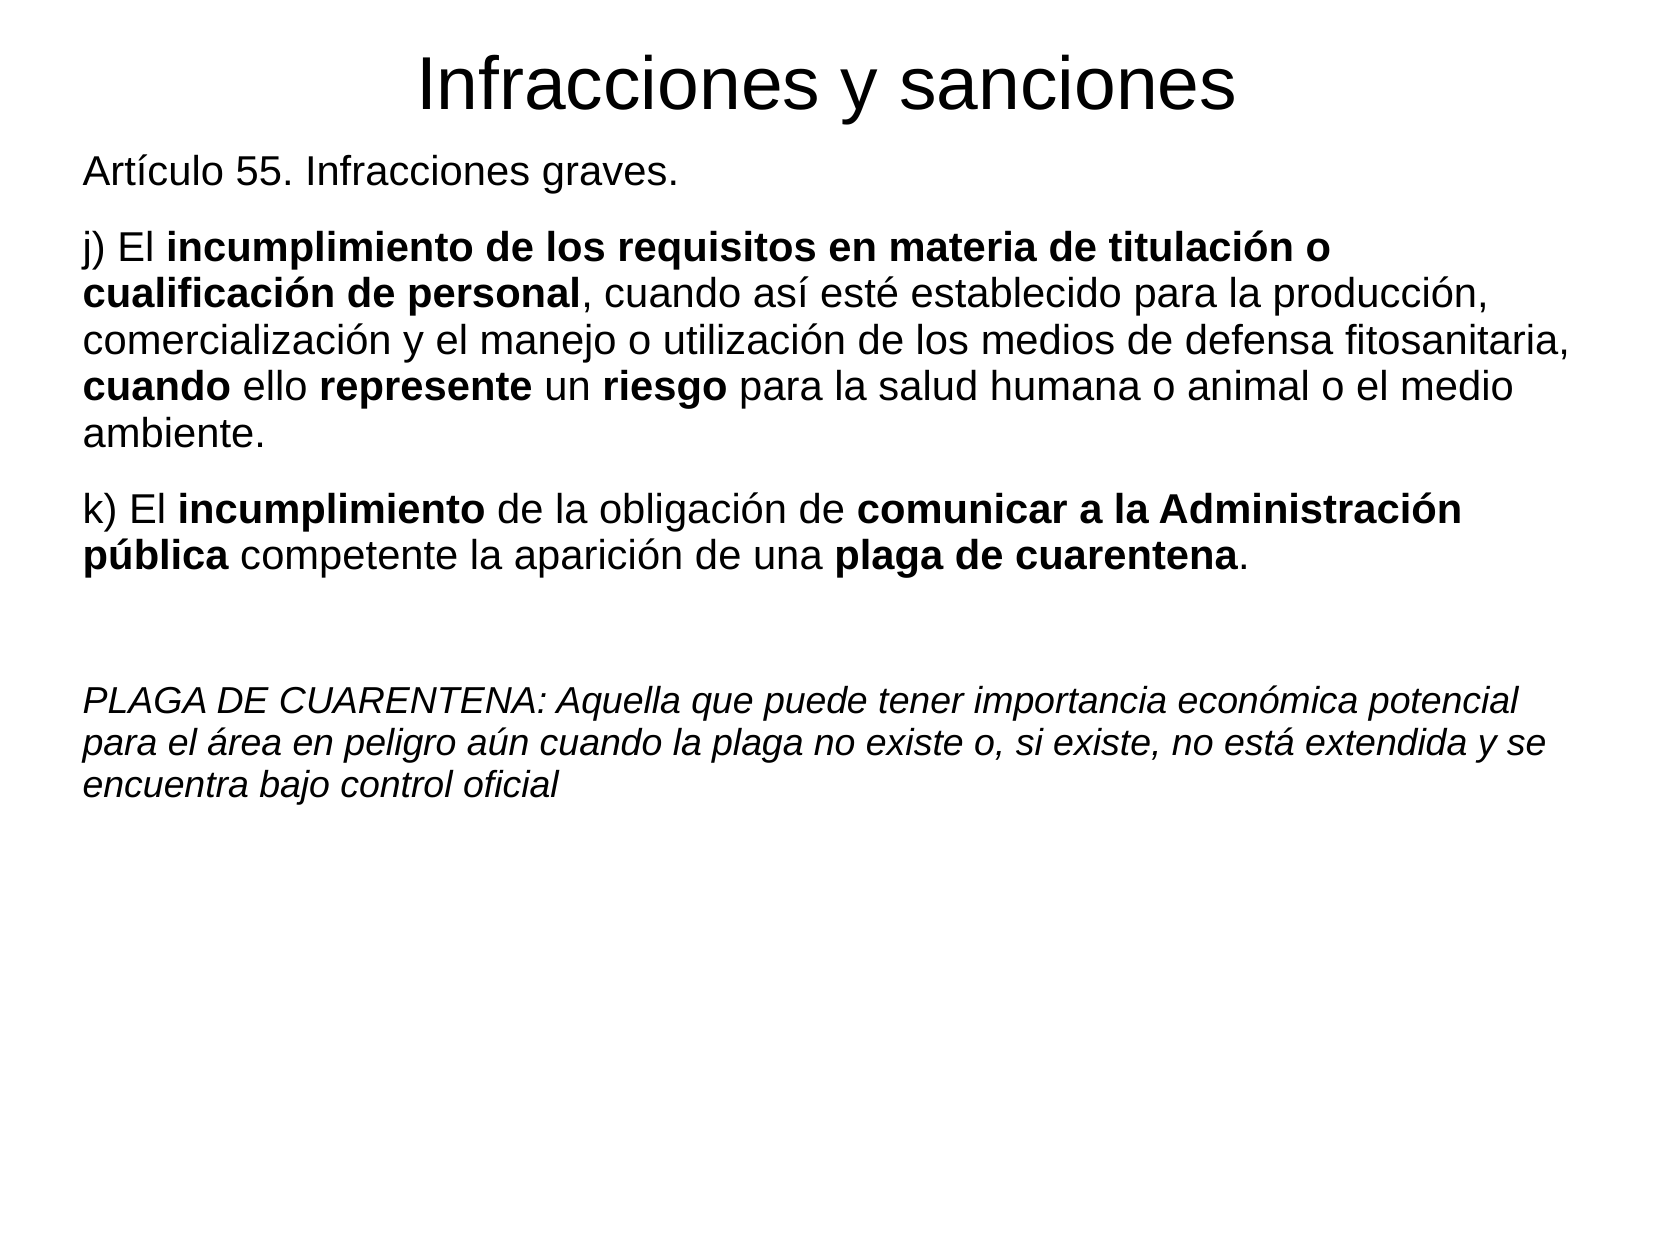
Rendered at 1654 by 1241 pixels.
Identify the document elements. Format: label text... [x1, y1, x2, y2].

title Infracciones y sanciones [82, 41, 1571, 126]
list Artículo 55. Infracciones graves. j) El incumplimiento de los requisitos en materia de titulación o cualificación de personal, cuando así esté establecido para la producción, comercialización y el manejo o utilización de los medios de defensa fitosanitaria, cuando ello represente un riesgo para la salud humana o animal o el medio ambiente. k) El incumplimiento de la obligación de comunicar a la Administración pública competente la aparición de una plaga de cuarentena. PLAGA DE CUARENTENA: Aquella que puede tener importancia económica potencial para el área en peligro aún cuando la plaga no existe o, si existe, no está extendida y se encuentra bajo control oficial [82, 147, 1571, 1241]
